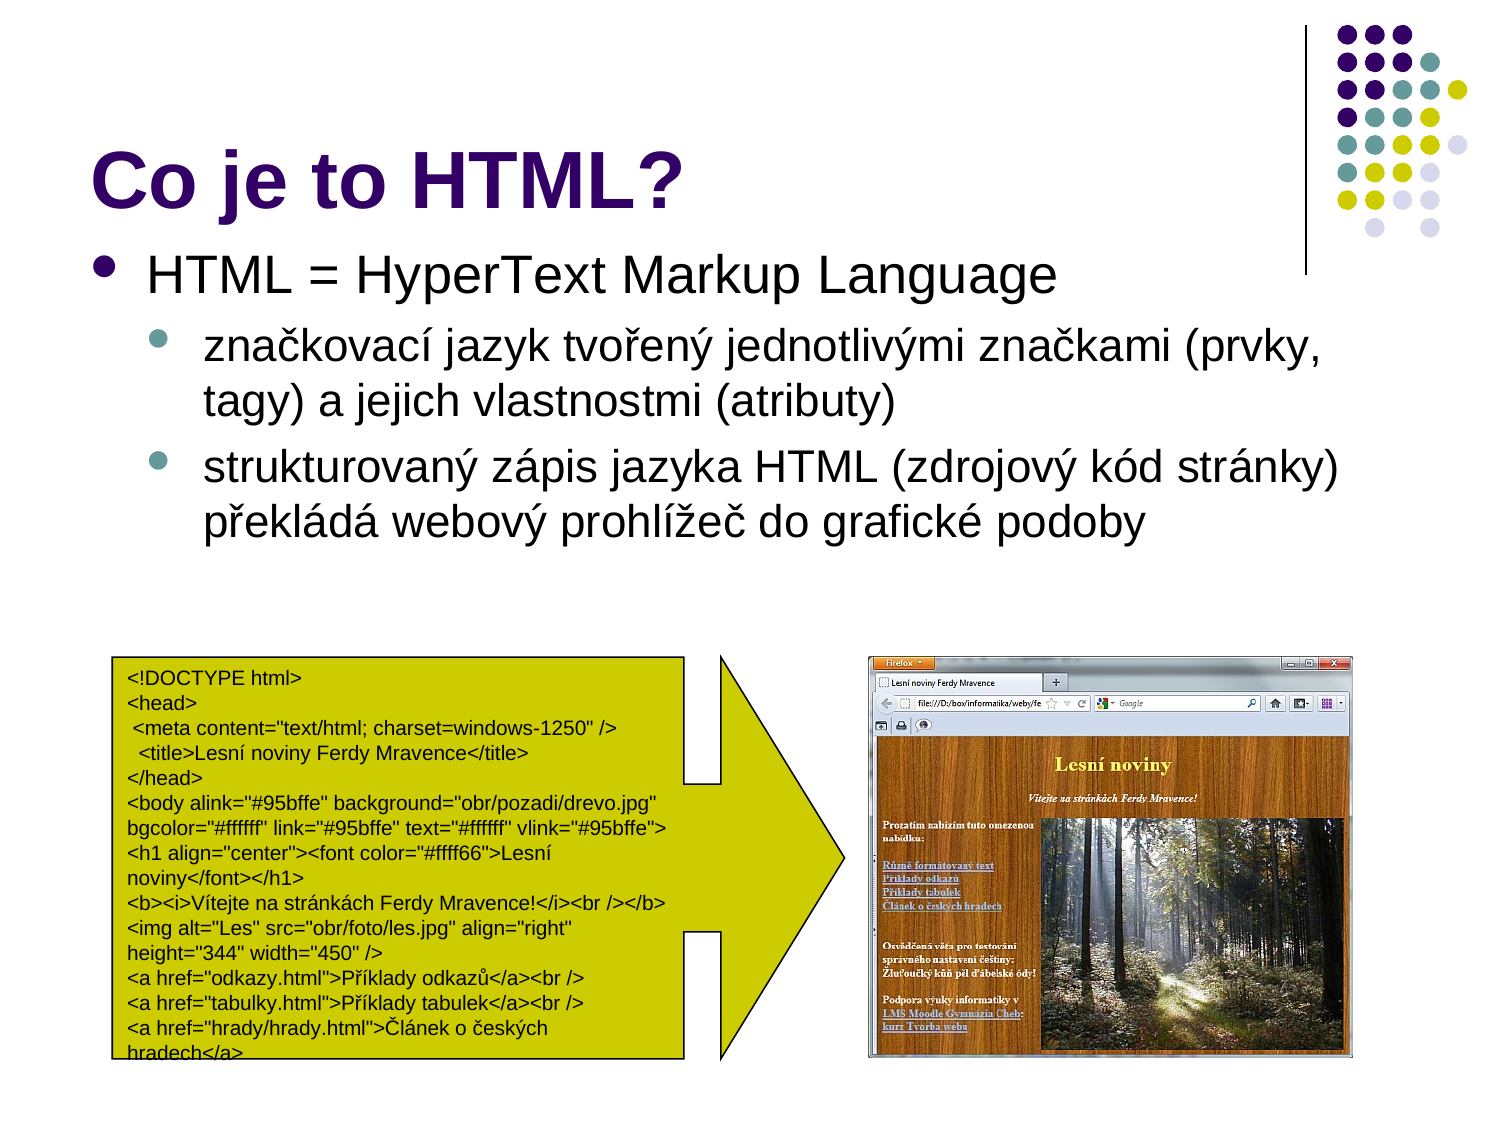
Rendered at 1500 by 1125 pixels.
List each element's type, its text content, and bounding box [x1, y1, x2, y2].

list HTML = HyperText Markup Language značkovací jazyk tvořený jednotlivými značkami (prvky, tagy) a jejich vlastnostmi (atributy) strukturovaný zápis jazyka HTML (zdrojový kód stránky) překládá webový prohlížeč do grafické podoby [75, 231, 1426, 651]
text_box <!DOCTYPE html> <head> <meta content="text/html; charset=windows-1250" /> <title>Lesní noviny Ferdy Mravence</title> </head> <body alink="#95bffe" background="obr/pozadi/drevo.jpg" bgcolor="#ffffff" link="#95bffe" text="#ffffff" vlink="#95bffe"> <h1 align="center"><font color="#ffff66">Lesní noviny</font></h1> <b><i>Vítejte na stránkách Ferdy Mravence!</i><br /></b> <img alt="Les" src="obr/foto/les.jpg" align="right" height="344" width="450" /> <a href="odkazy.html">Příklady odkazů</a><br /> <a href="tabulky.html">Příklady tabulek</a><br /> <a href="hrady/hrady.html">Článek o českých hradech</a> [112, 657, 845, 1059]
text_box [868, 657, 1353, 1058]
title Co je to HTML? [74, 20, 1313, 233]
